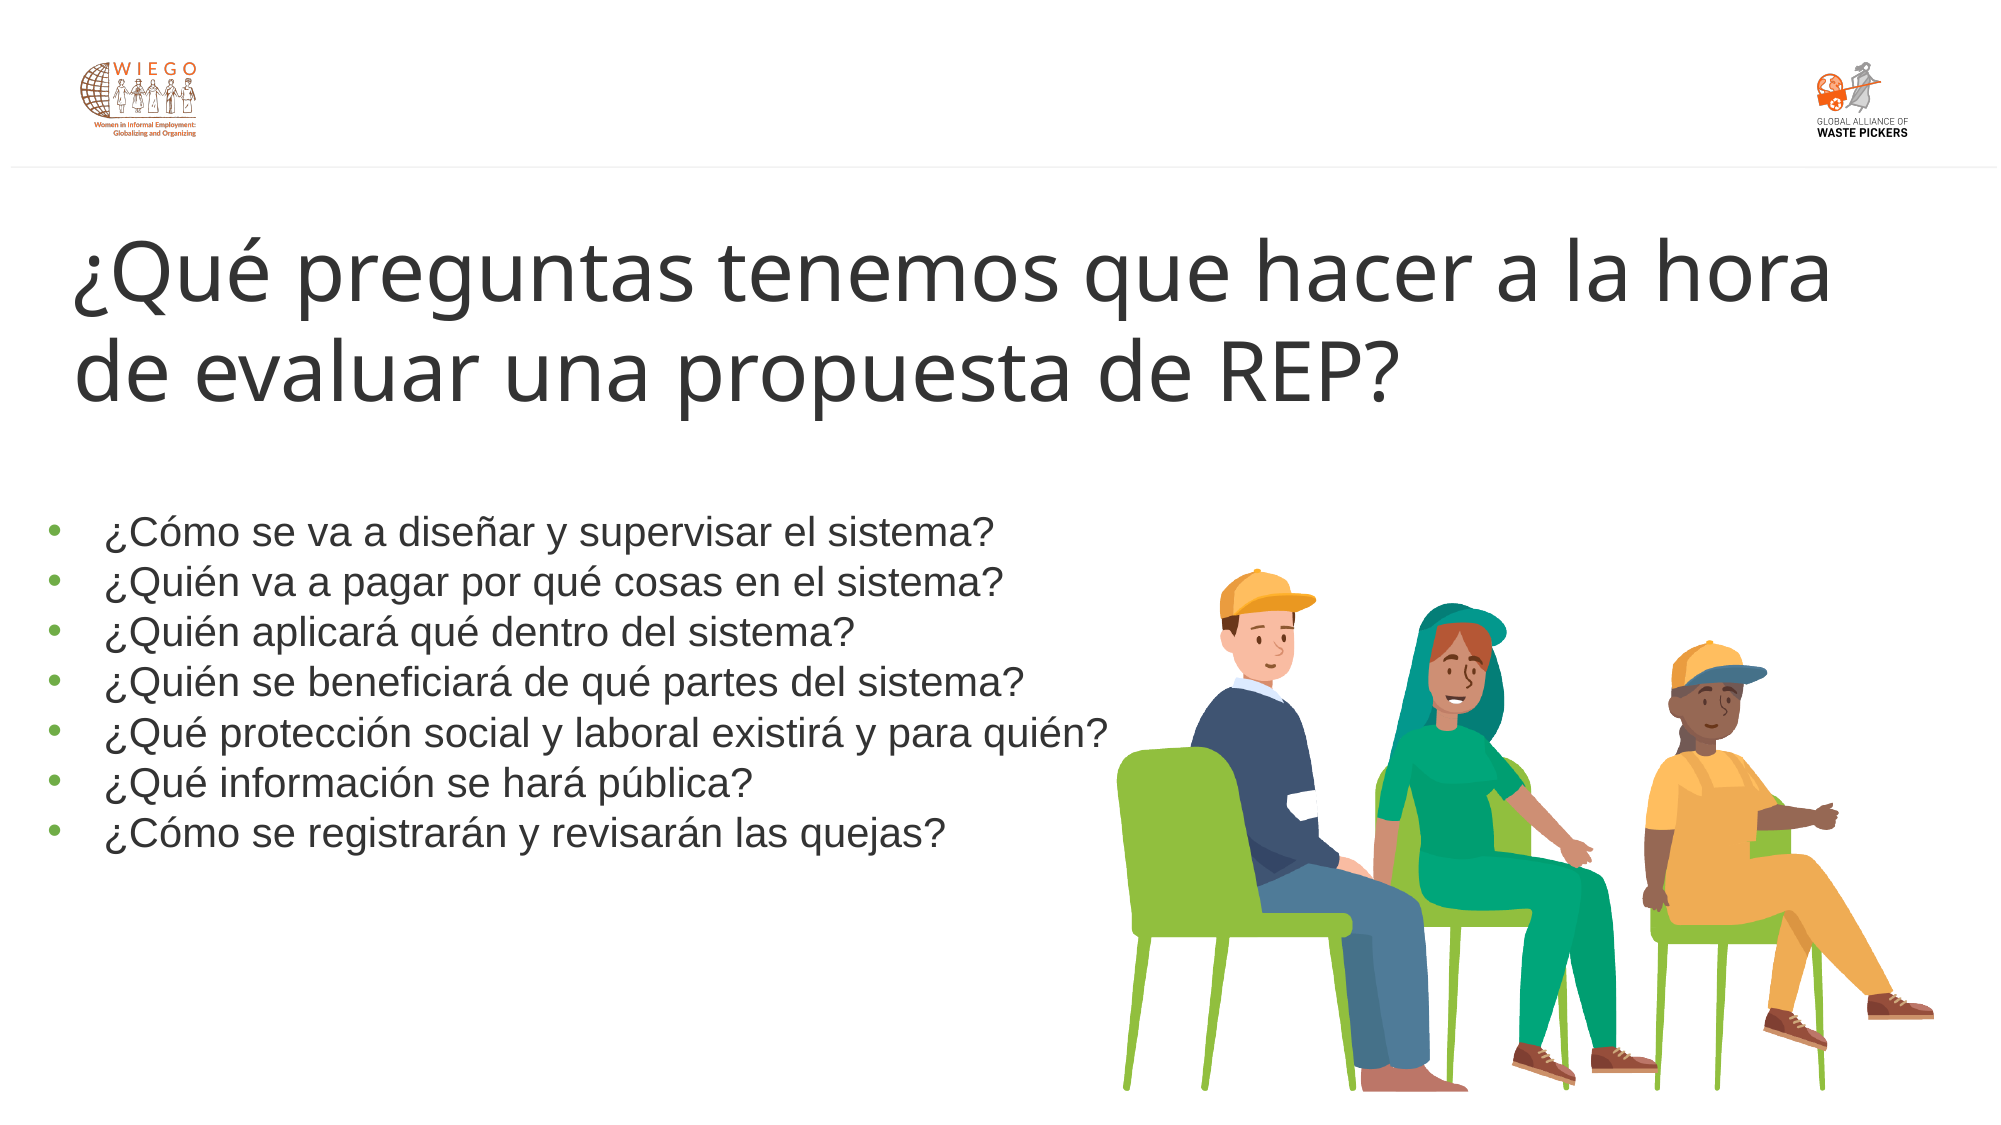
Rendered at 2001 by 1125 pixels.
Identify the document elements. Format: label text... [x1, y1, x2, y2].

text_box ¿Qué preguntas tenemos que hacer a la hora de evaluar una propuesta de REP? [58, 210, 1950, 426]
picture [1817, 62, 1908, 137]
text_box ¿Cómo se va a diseñar y supervisar el sistema? ¿Quién va a pagar por qué cosas en el sistema? ¿Quién aplicará qué dentro del sistema? ¿Quién se beneficiará de qué partes del sistema? ¿Qué protección social y laboral existirá y para quién? ¿Qué información se hará pública? ¿Cómo se registrarán y revisarán las quejas? [32, 497, 1673, 898]
picture [1116, 568, 1934, 1093]
picture [80, 62, 196, 137]
